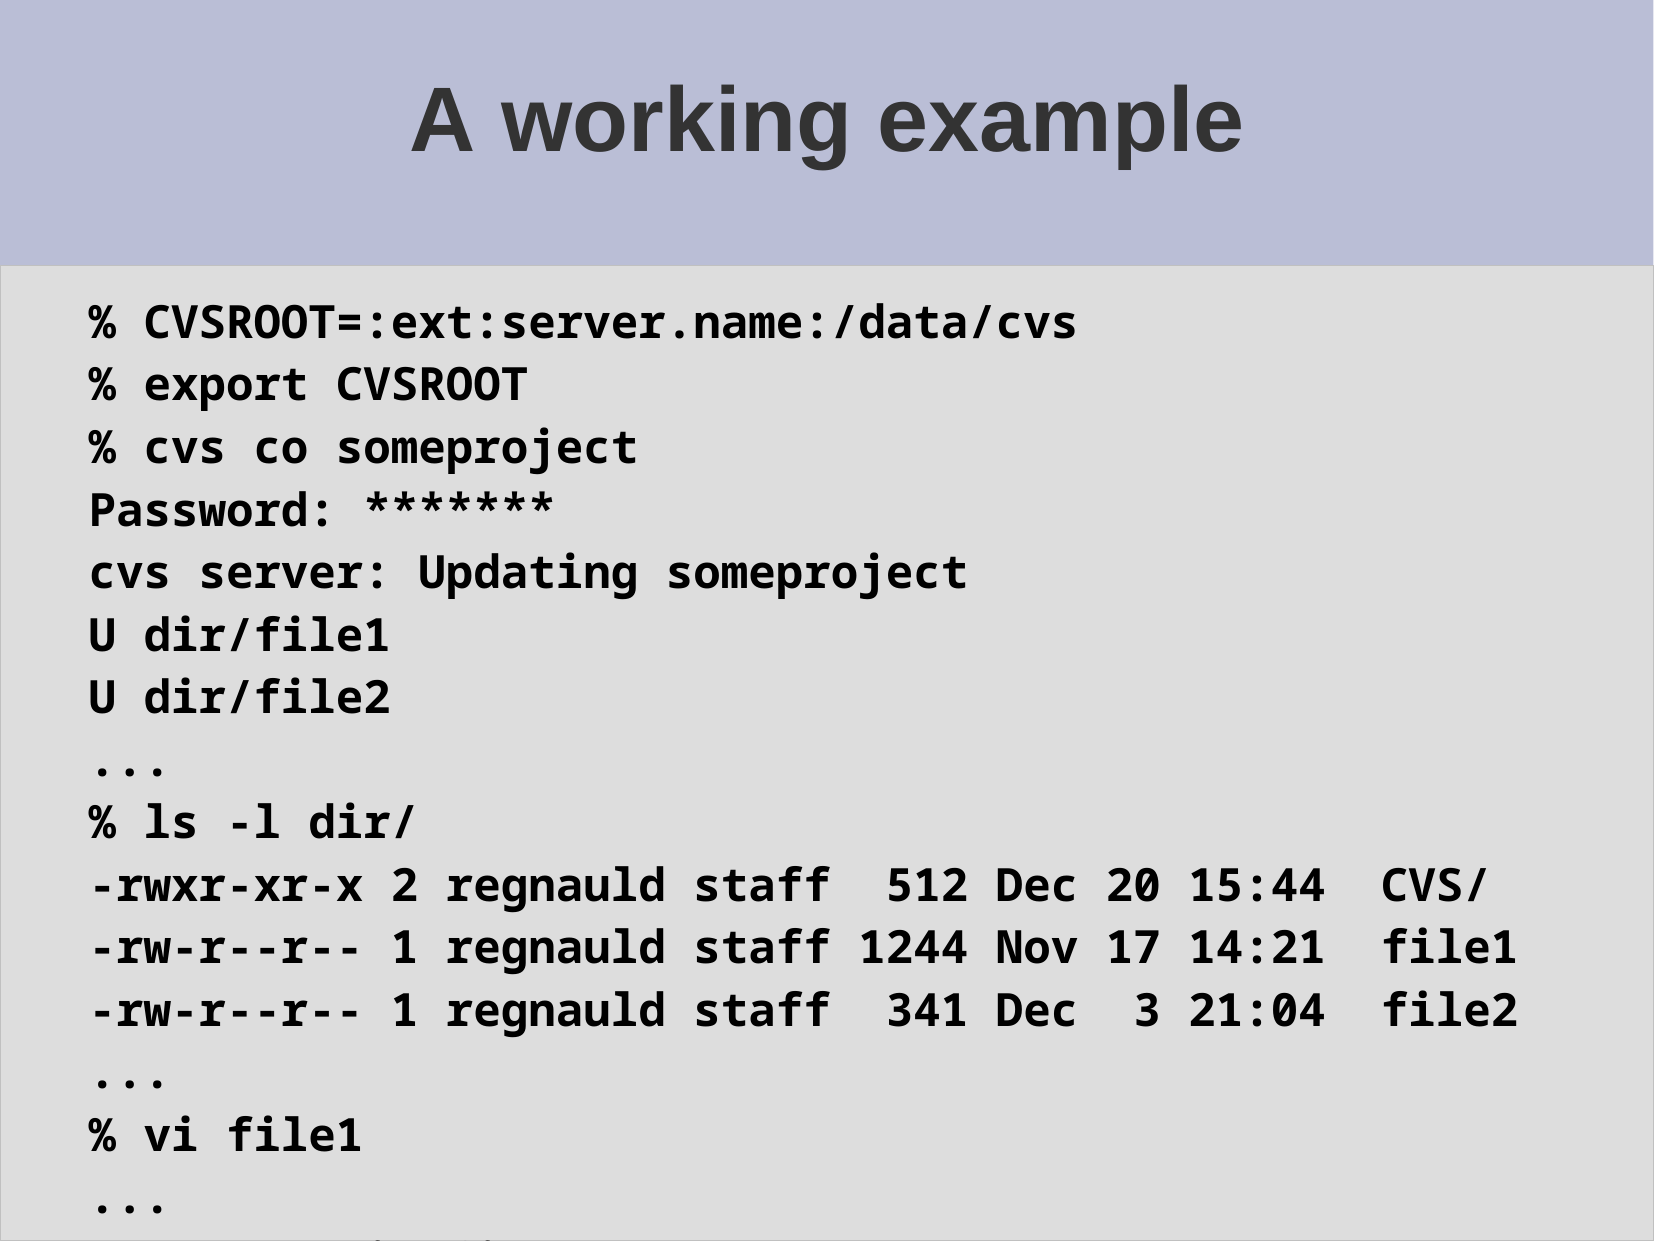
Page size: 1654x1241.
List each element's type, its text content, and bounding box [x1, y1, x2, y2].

title A working example [121, 2, 1534, 237]
text_box % CVSROOT=:ext:server.name:/data/cvs % export CVSROOT % cvs co someproject Password: ******* cvs server: Updating someproject U dir/file1 U dir/file2 ... % ls -l dir/ -rwxr-xr-x 2 regnauld staff 512 Dec 20 15:44 CVS/ -rw-r--r-- 1 regnauld staff 1244 Nov 17 14:21 file1 -rw-r--r-- 1 regnauld staff 341 Dec 3 21:04 file2 ... % vi file1 ... % cvs commit file1 [88, 289, 1595, 1068]
